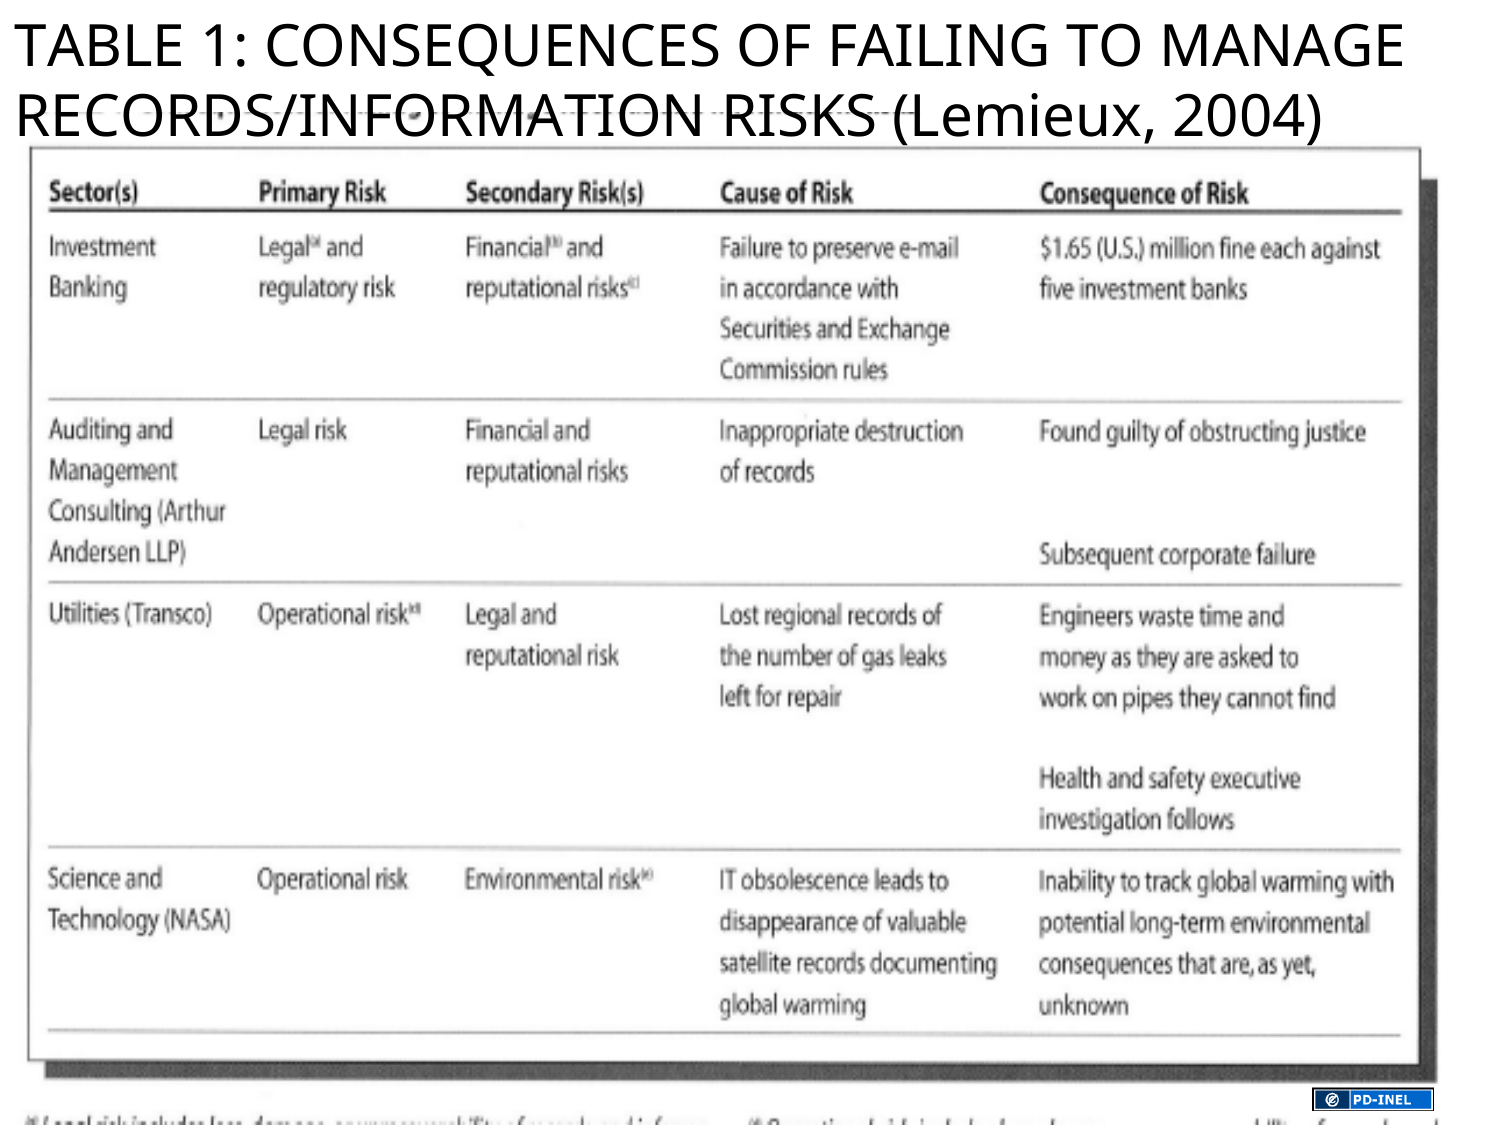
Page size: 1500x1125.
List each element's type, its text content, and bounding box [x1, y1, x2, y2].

text_box TABLE 1: CONSEQUENCES OF FAILING TO MANAGE RECORDS/INFORMATION RISKS (Lemieux, 2004) [0, 0, 1450, 156]
picture [0, 112, 1500, 1125]
